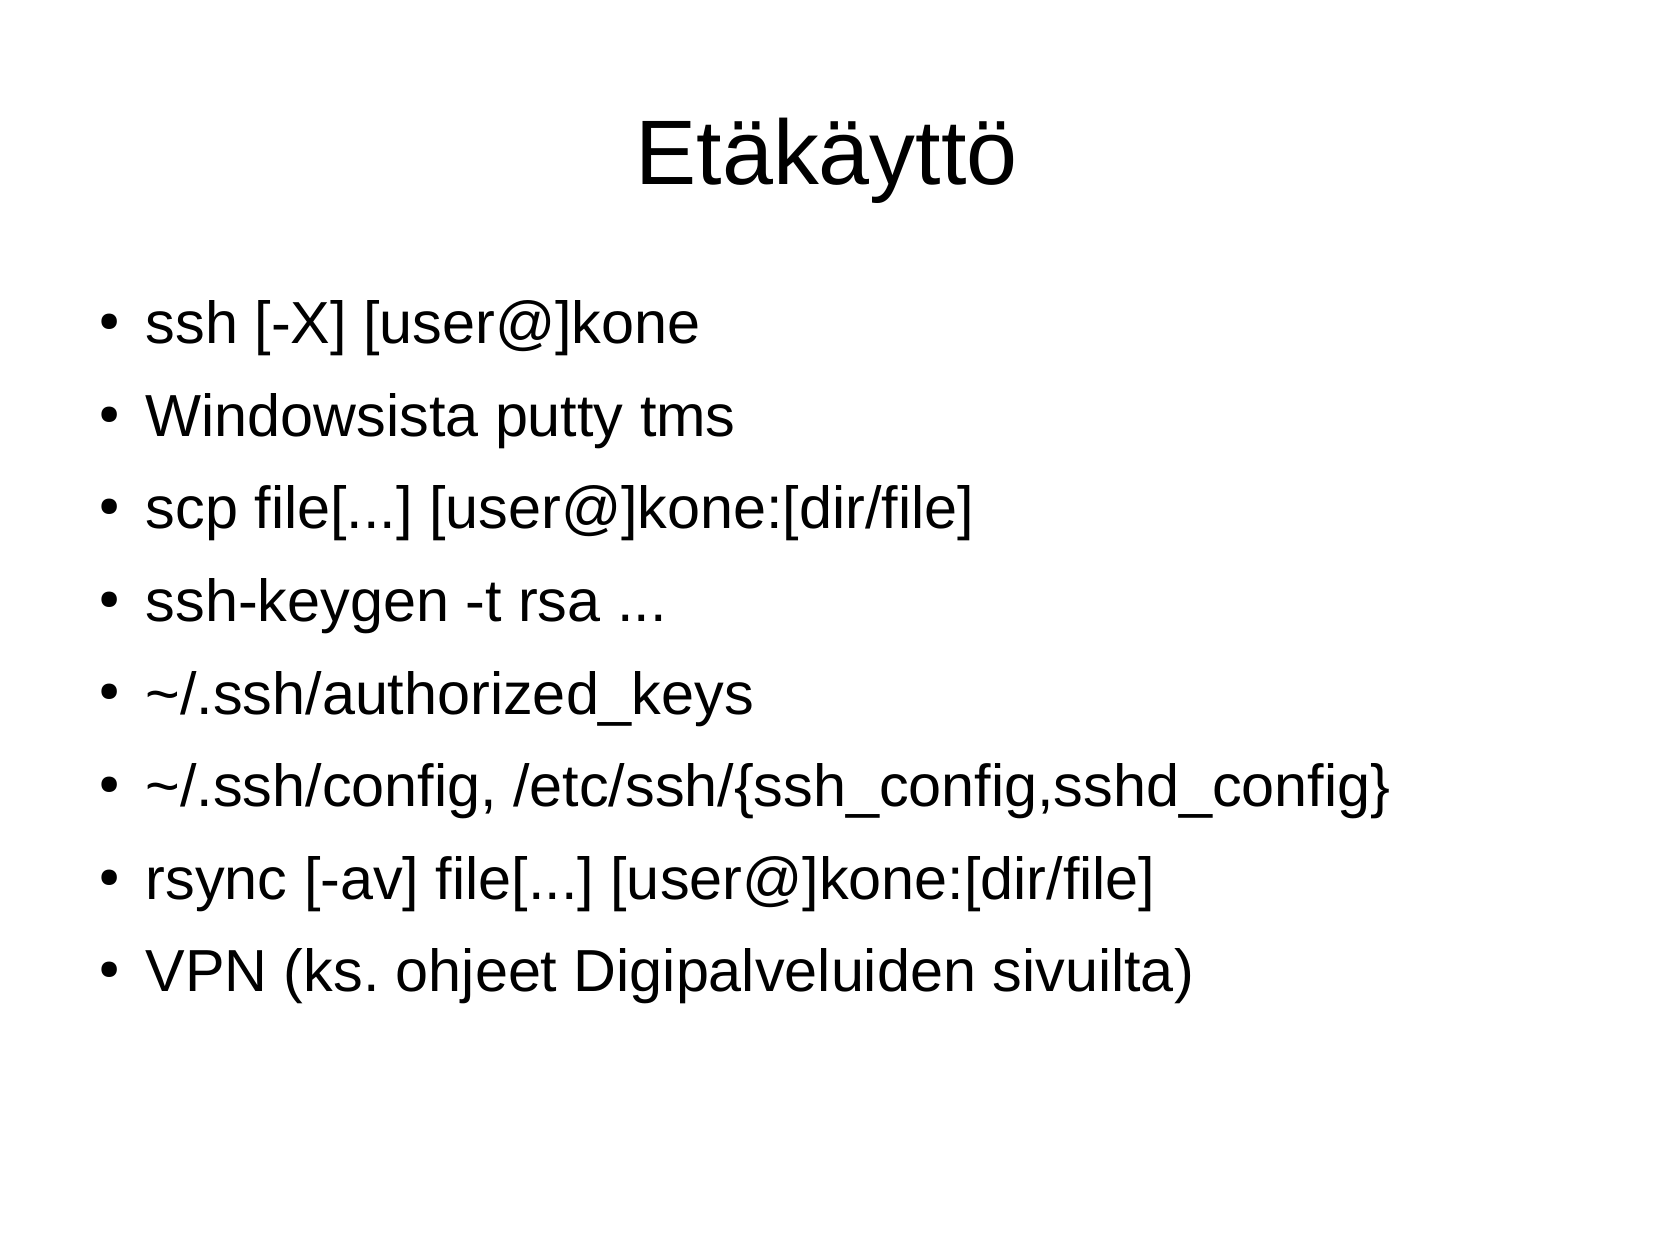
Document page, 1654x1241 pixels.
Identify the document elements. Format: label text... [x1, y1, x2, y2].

title Etäkäyttö [82, 49, 1571, 257]
list ssh [-X] [user@]kone Windowsista putty tms scp file[...] [user@]kone:[dir/file] ssh-keygen -t rsa ... ~/.ssh/authorized_keys ~/.ssh/config, /etc/ssh/{ssh_config,sshd_config} rsync [-av] file[...] [user@]kone:[dir/file] VPN (ks. ohjeet Digipalveluiden sivuilta) [82, 290, 1571, 1010]
